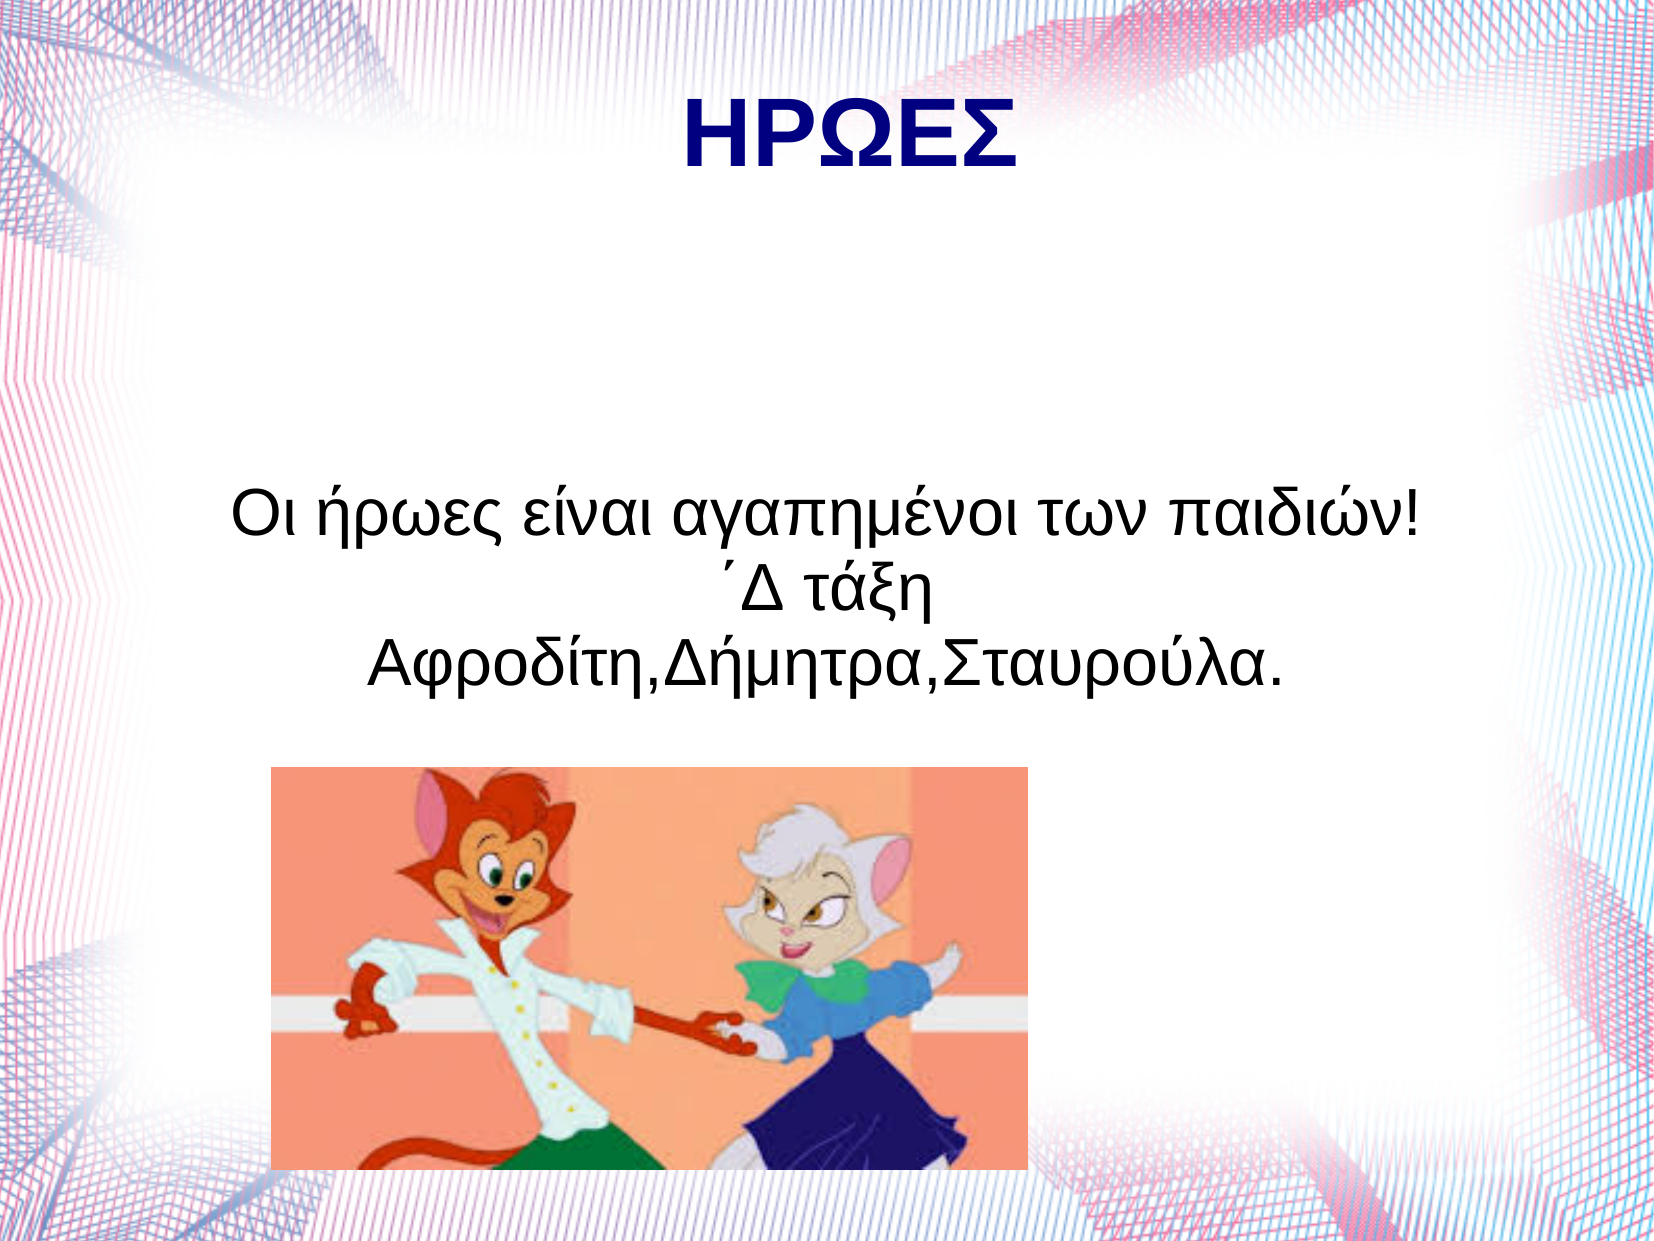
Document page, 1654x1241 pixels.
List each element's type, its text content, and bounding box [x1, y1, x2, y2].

title ΗΡΩΕΣ [106, 29, 1595, 237]
picture [0, 0, 1654, 1241]
subtitle Οι ήρωες είναι αγαπημένοι των παιδιών! ΄Δ τάξη Αφροδίτη,Δήμητρα,Σταυρούλα. [82, 290, 1571, 1109]
